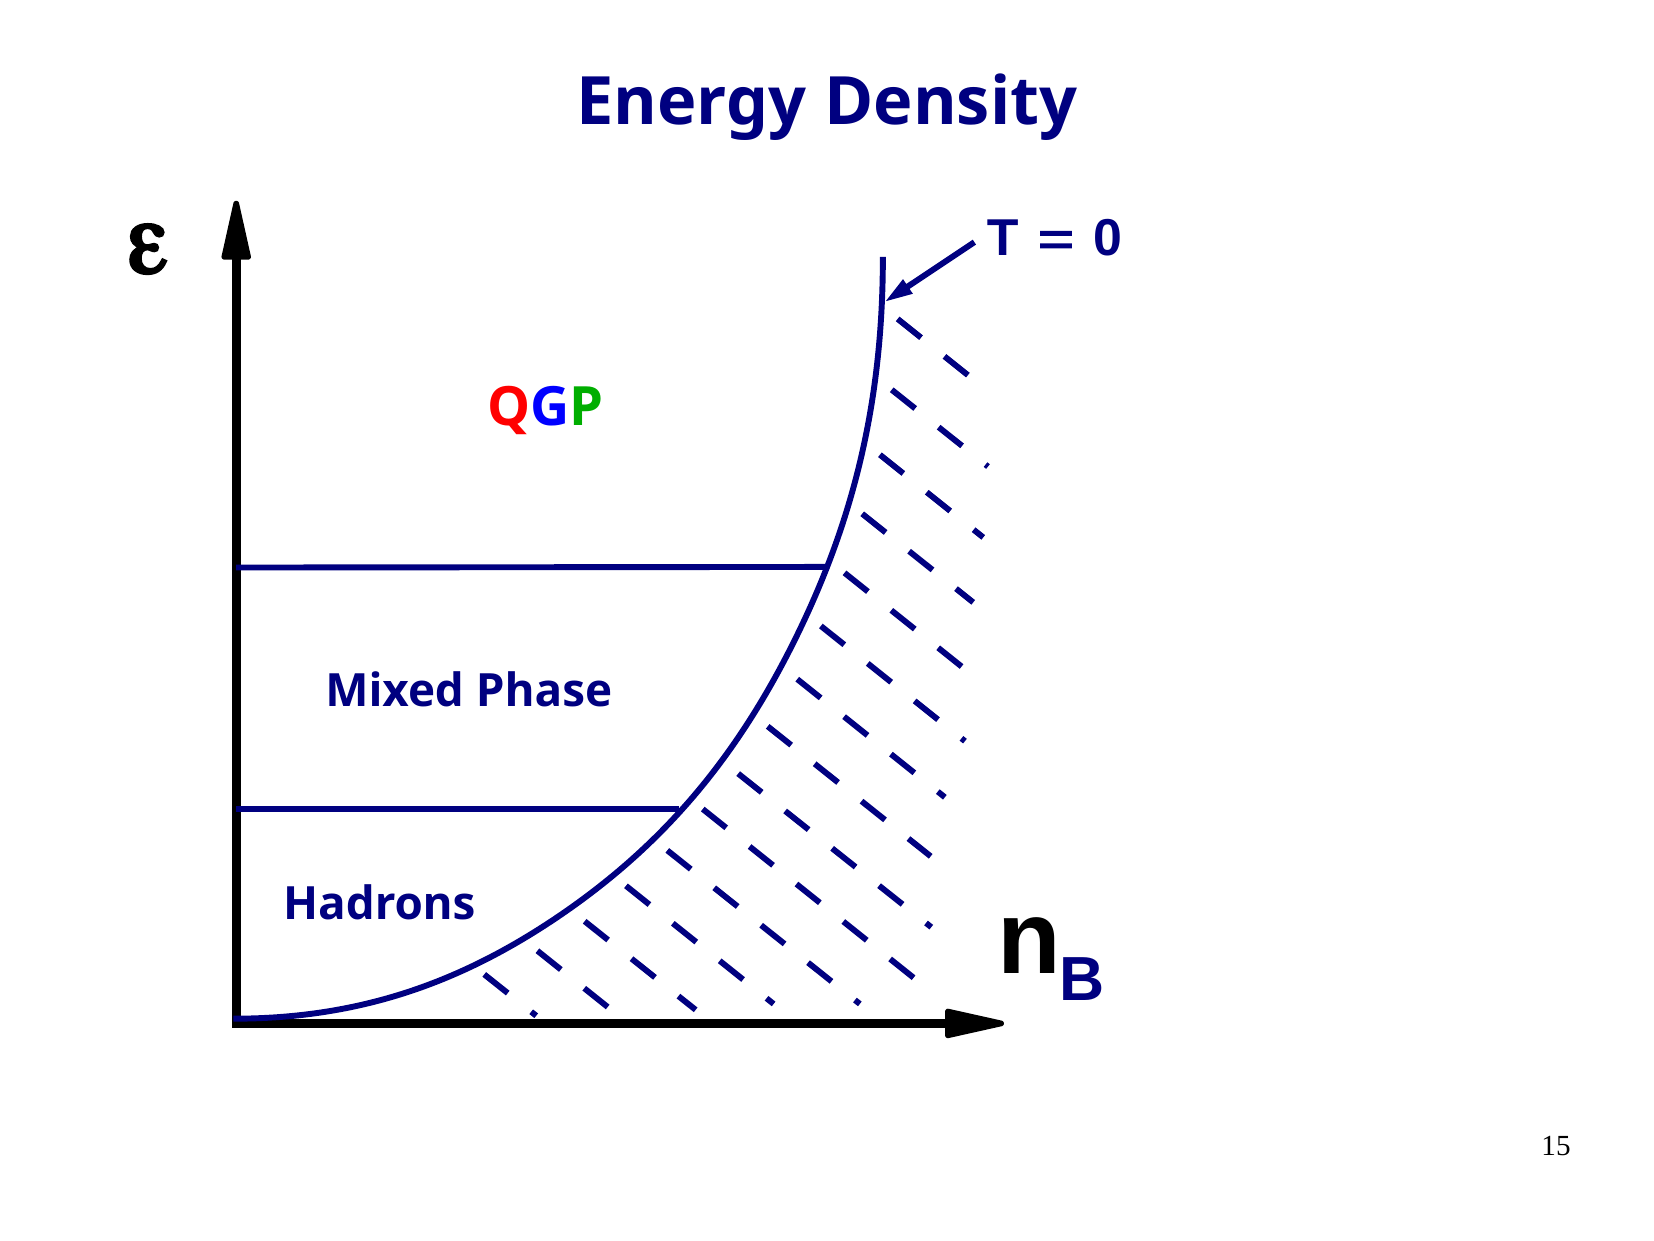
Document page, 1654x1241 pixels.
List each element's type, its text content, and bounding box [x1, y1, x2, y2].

text_box QGP [472, 360, 632, 441]
text_box Hadrons [268, 862, 513, 934]
text_box Mixed Phase [310, 649, 663, 720]
chart [979, 206, 1128, 266]
title Energy Density [82, 0, 1571, 203]
chart [118, 203, 175, 295]
chart [991, 879, 1112, 1015]
